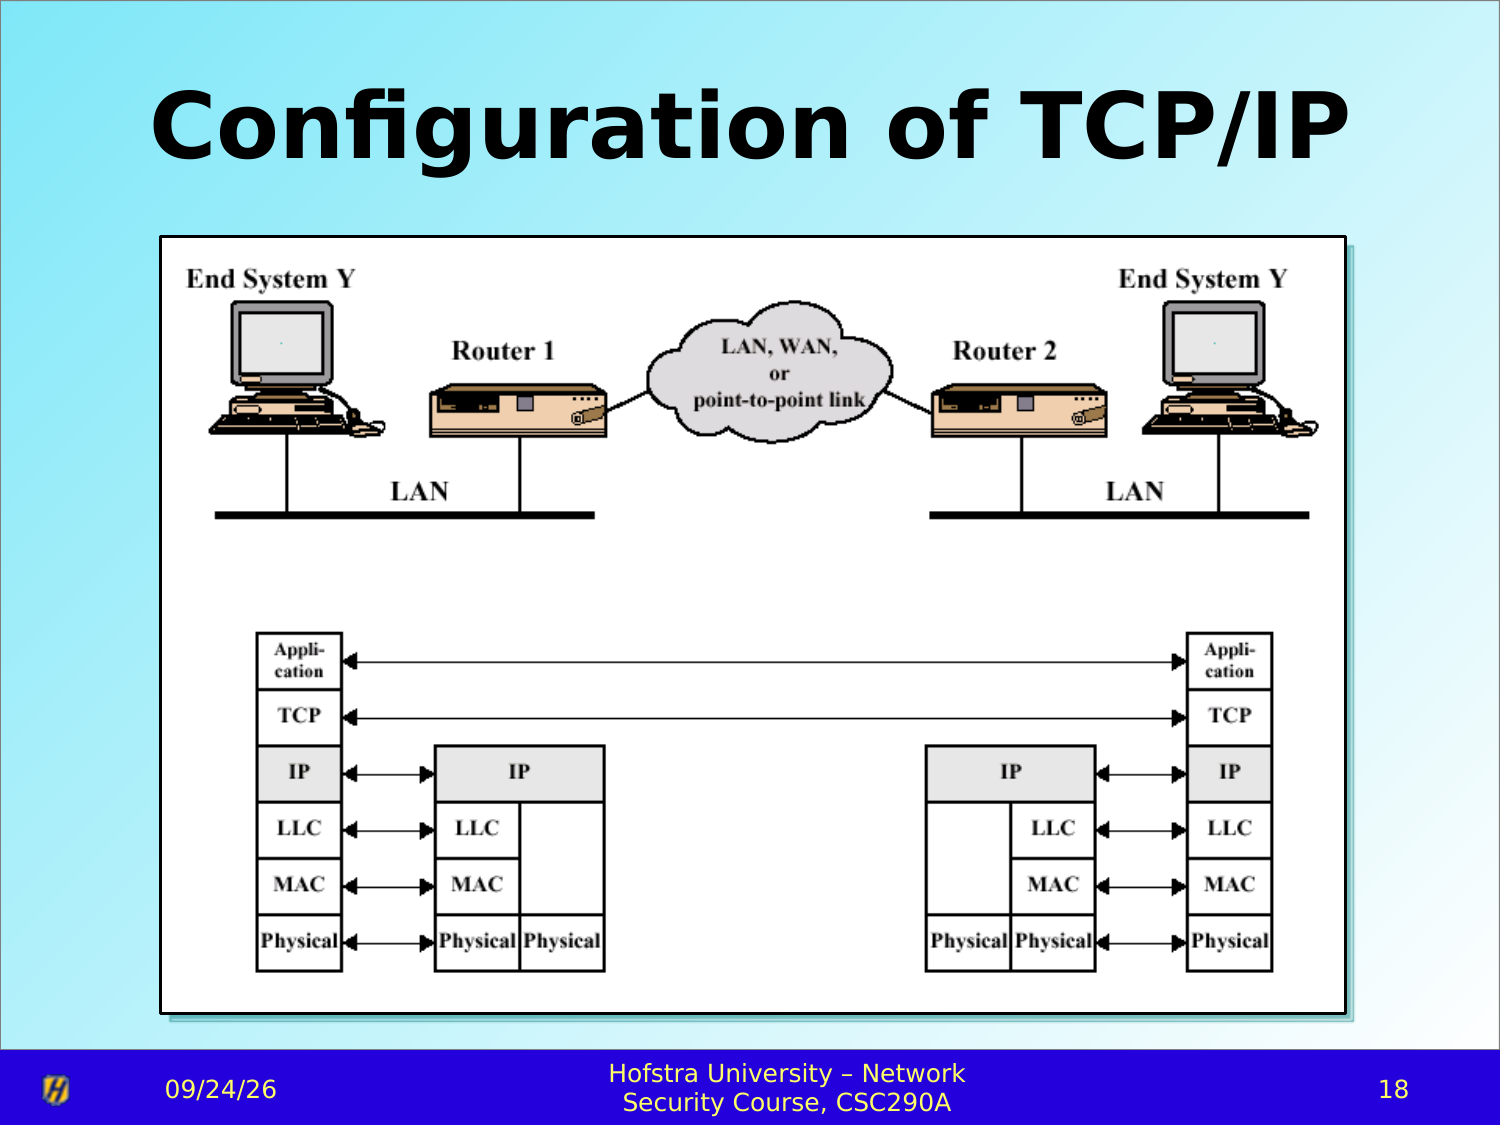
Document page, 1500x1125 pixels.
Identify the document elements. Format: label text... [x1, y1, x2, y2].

picture [162, 238, 1344, 1012]
picture [37, 1072, 76, 1110]
title Configuration of TCP/IP [112, 62, 1391, 188]
